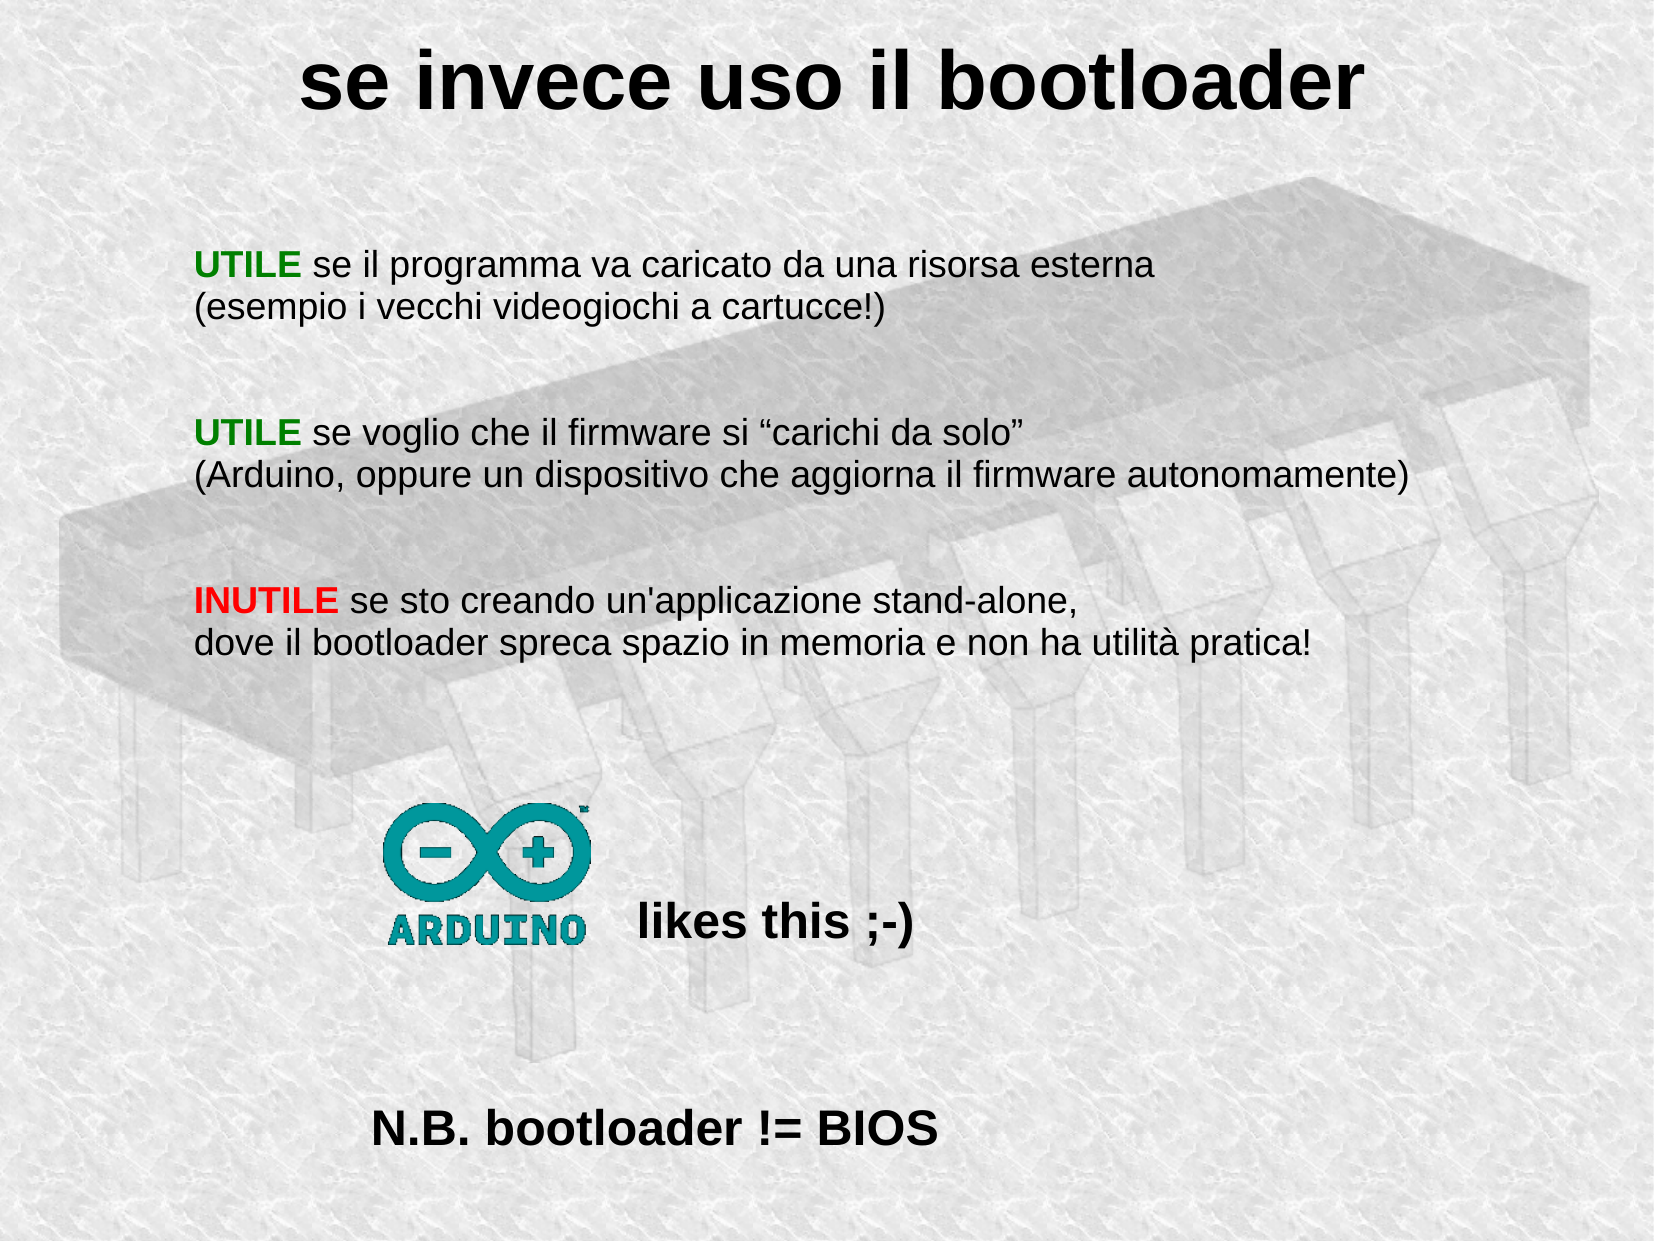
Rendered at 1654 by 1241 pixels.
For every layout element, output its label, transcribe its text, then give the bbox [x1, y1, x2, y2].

title se invece uso il bootloader [88, 0, 1577, 178]
picture [0, 0, 1654, 1241]
text_box N.B. bootloader != BIOS [354, 1092, 1182, 1164]
text_box likes this ;-) [620, 885, 1034, 957]
text_box UTILE se il programma va caricato da una risorsa esterna (esempio i vecchi videogiochi a cartucce!) UTILE se voglio che il firmware si “carichi da solo” (Arduino, oppure un dispositivo che aggiorna il firmware autonomamente) INUTILE se sto creando un'applicazione stand-alone, dove il bootloader spreca spazio in memoria e non ha utilità pratica! [177, 236, 1506, 916]
